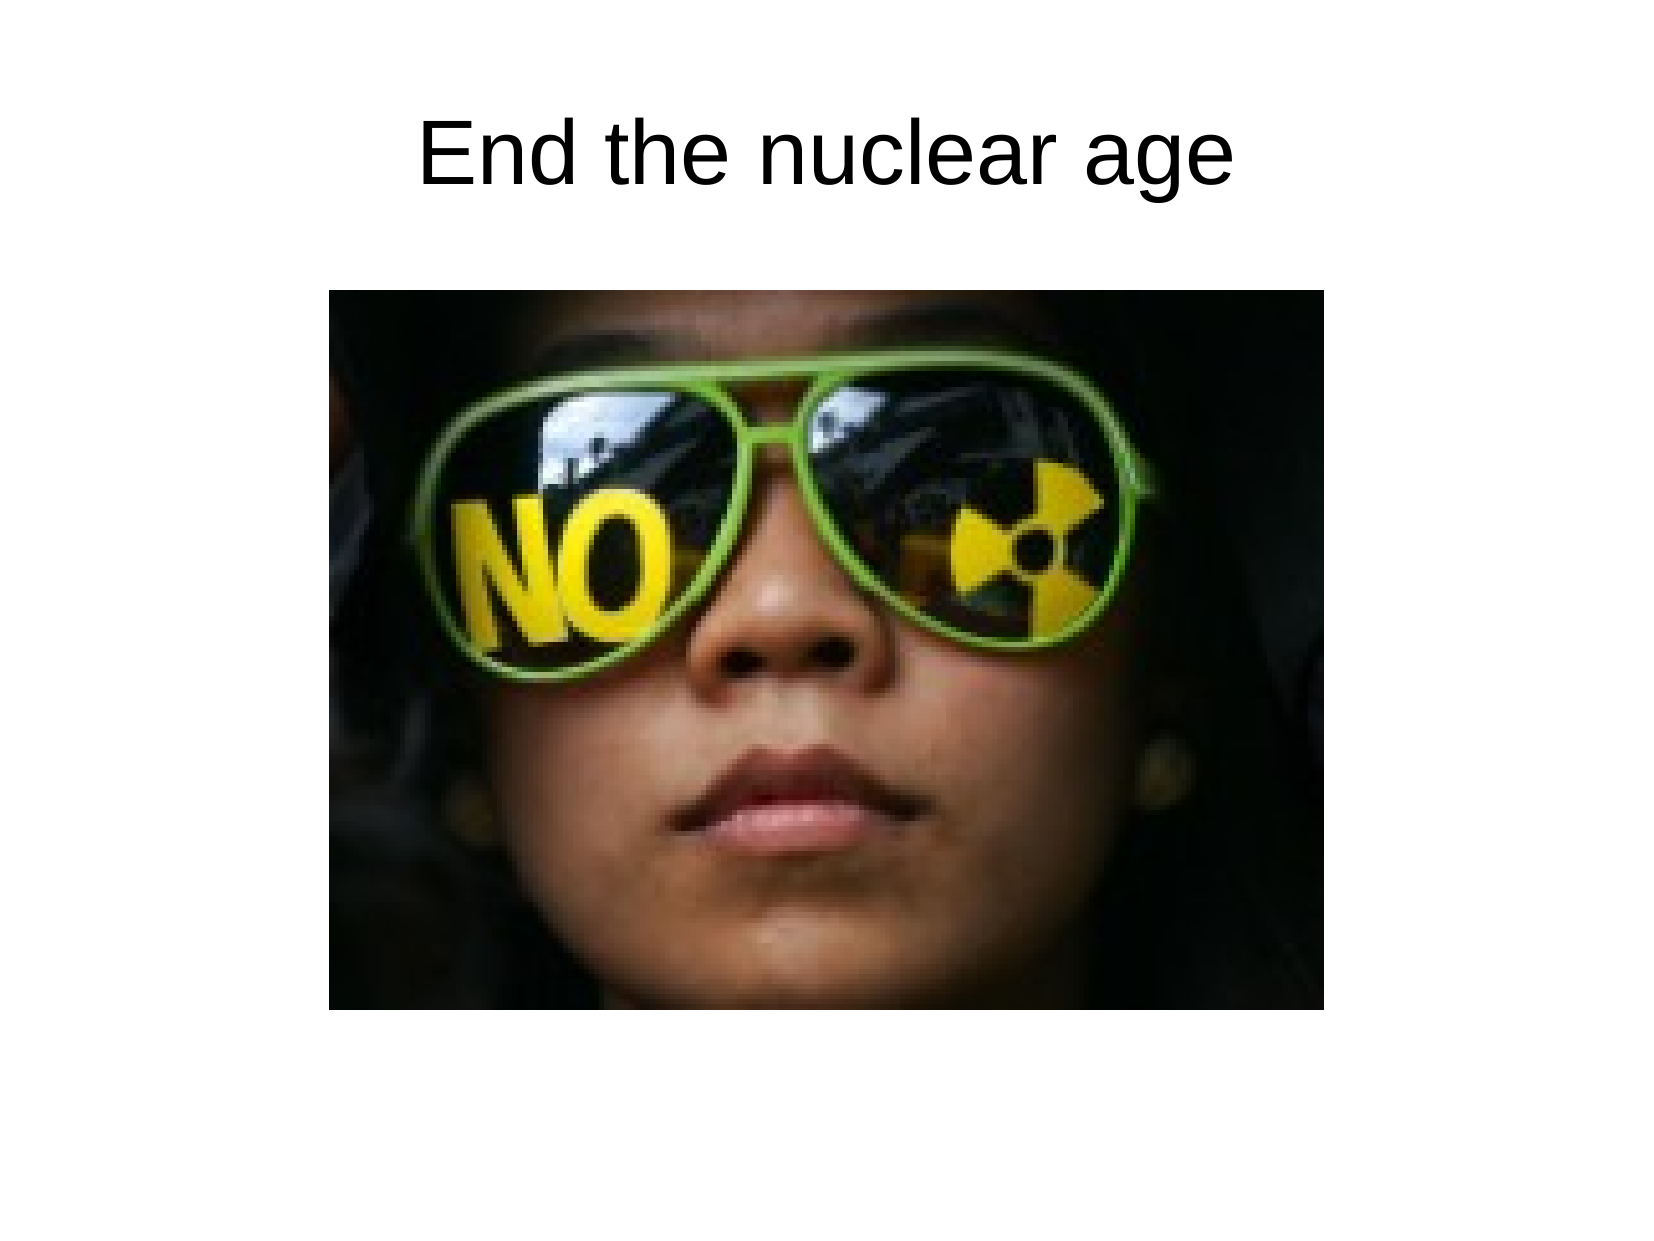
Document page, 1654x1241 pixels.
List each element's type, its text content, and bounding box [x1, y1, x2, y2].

title End the nuclear age [82, 49, 1571, 257]
picture [329, 290, 1324, 1010]
